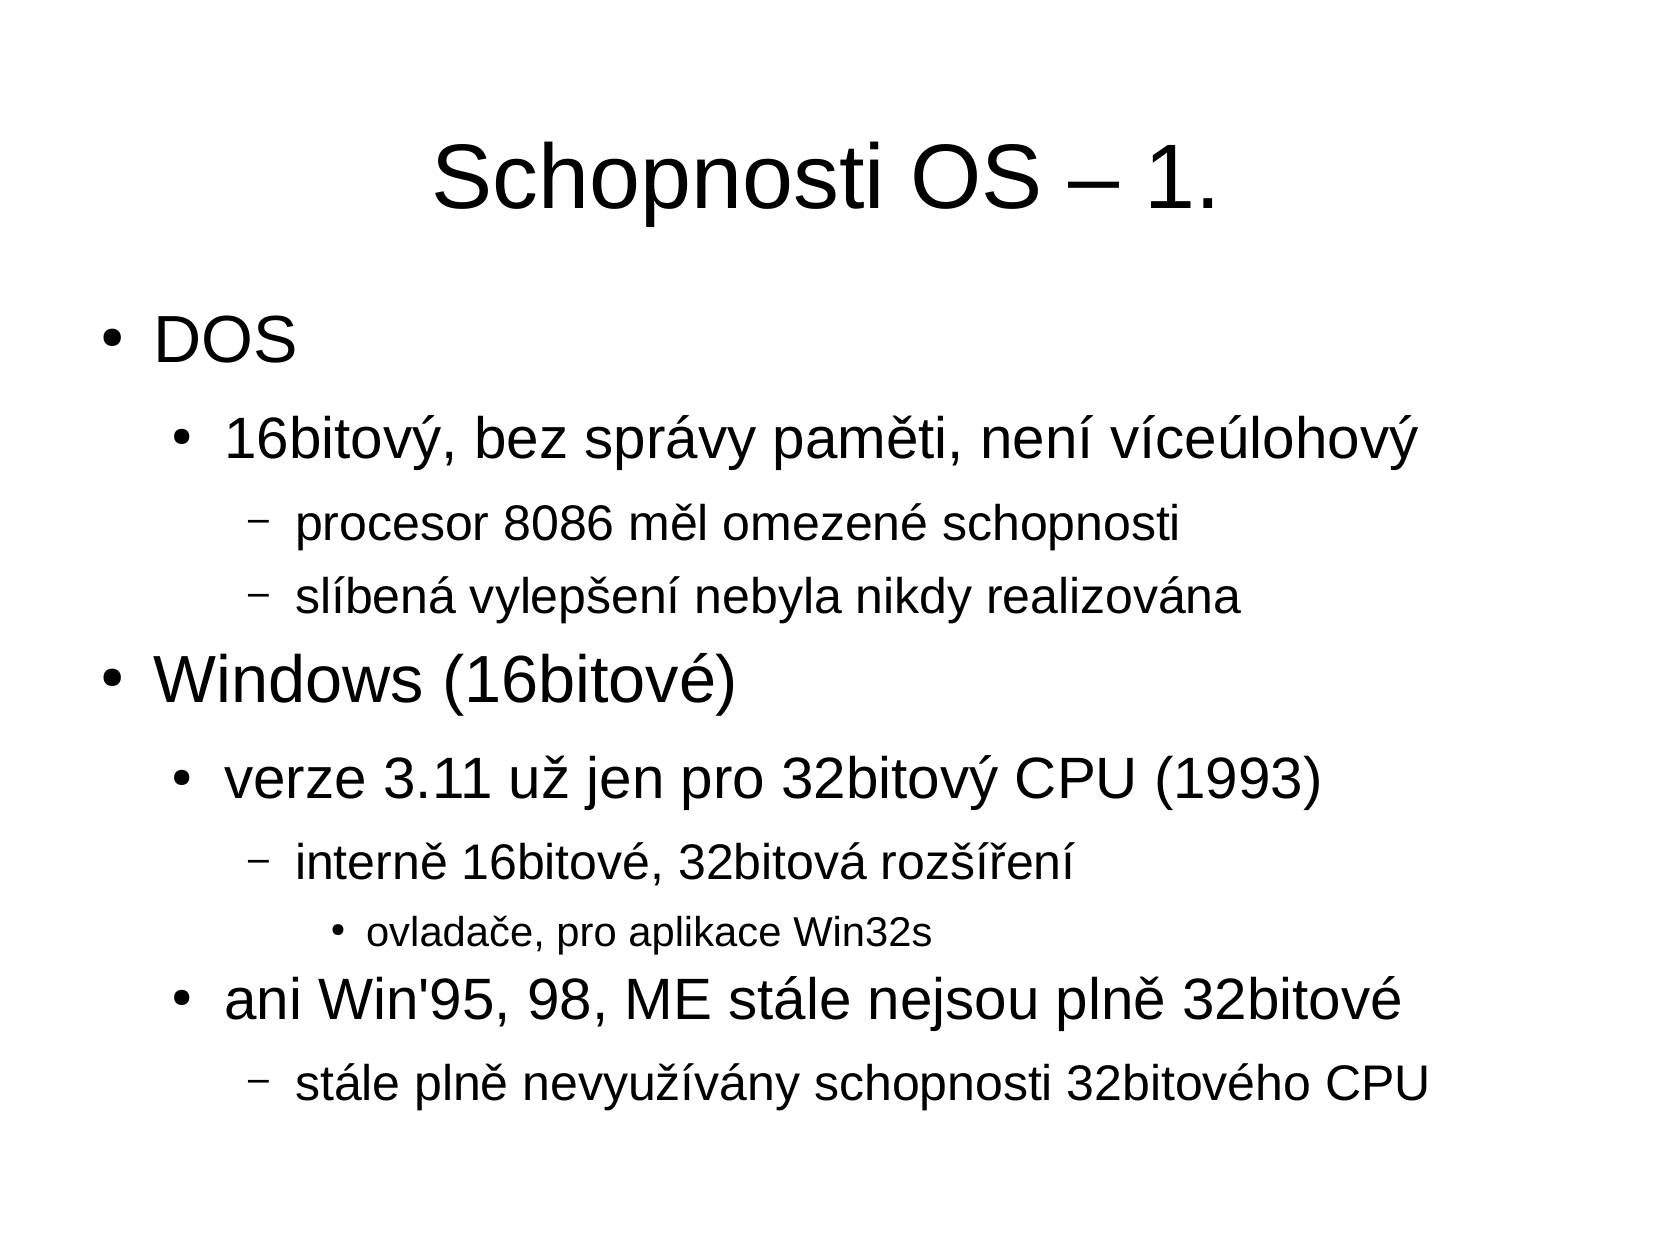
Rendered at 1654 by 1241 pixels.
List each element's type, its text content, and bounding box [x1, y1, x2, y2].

list DOS 16bitový, bez správy paměti, není víceúlohový procesor 8086 měl omezené schopnosti slíbená vylepšení nebyla nikdy realizována Windows (16bitové) verze 3.11 už jen pro 32bitový CPU (1993) interně 16bitové, 32bitová rozšíření ovladače, pro aplikace Win32s ani Win'95, 98, ME stále nejsou plně 32bitové stále plně nevyužívány schopnosti 32bitového CPU [82, 302, 1571, 1112]
title Schopnosti OS – 1. [82, 80, 1571, 273]
